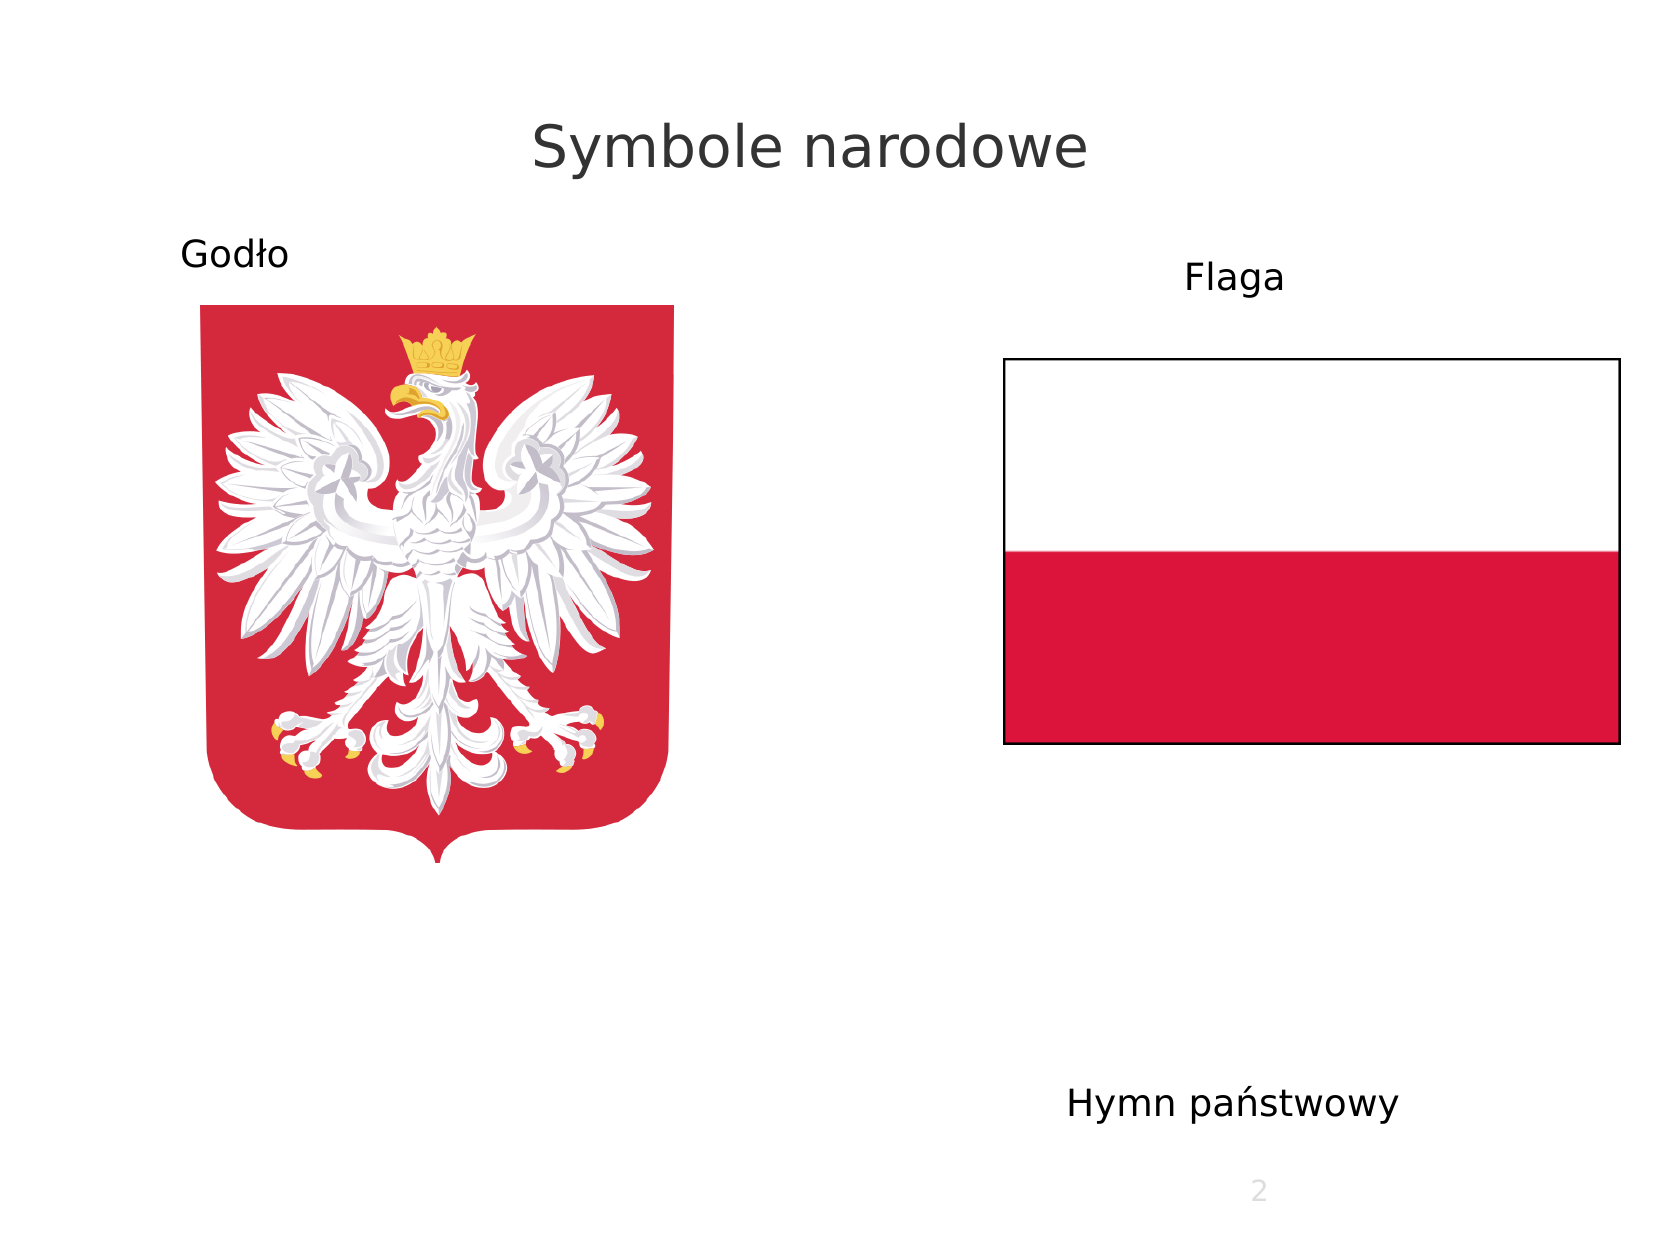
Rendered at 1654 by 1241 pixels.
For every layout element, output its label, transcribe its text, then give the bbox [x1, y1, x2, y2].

picture [1003, 358, 1621, 745]
title Symbole narodowe [452, 40, 1170, 249]
text_box Hymn państwowy [1051, 1074, 1418, 1134]
picture [200, 305, 674, 863]
text_box [1250, 1172, 1636, 1241]
text_box Flaga [1169, 248, 1477, 308]
text_box Godło [165, 225, 674, 284]
